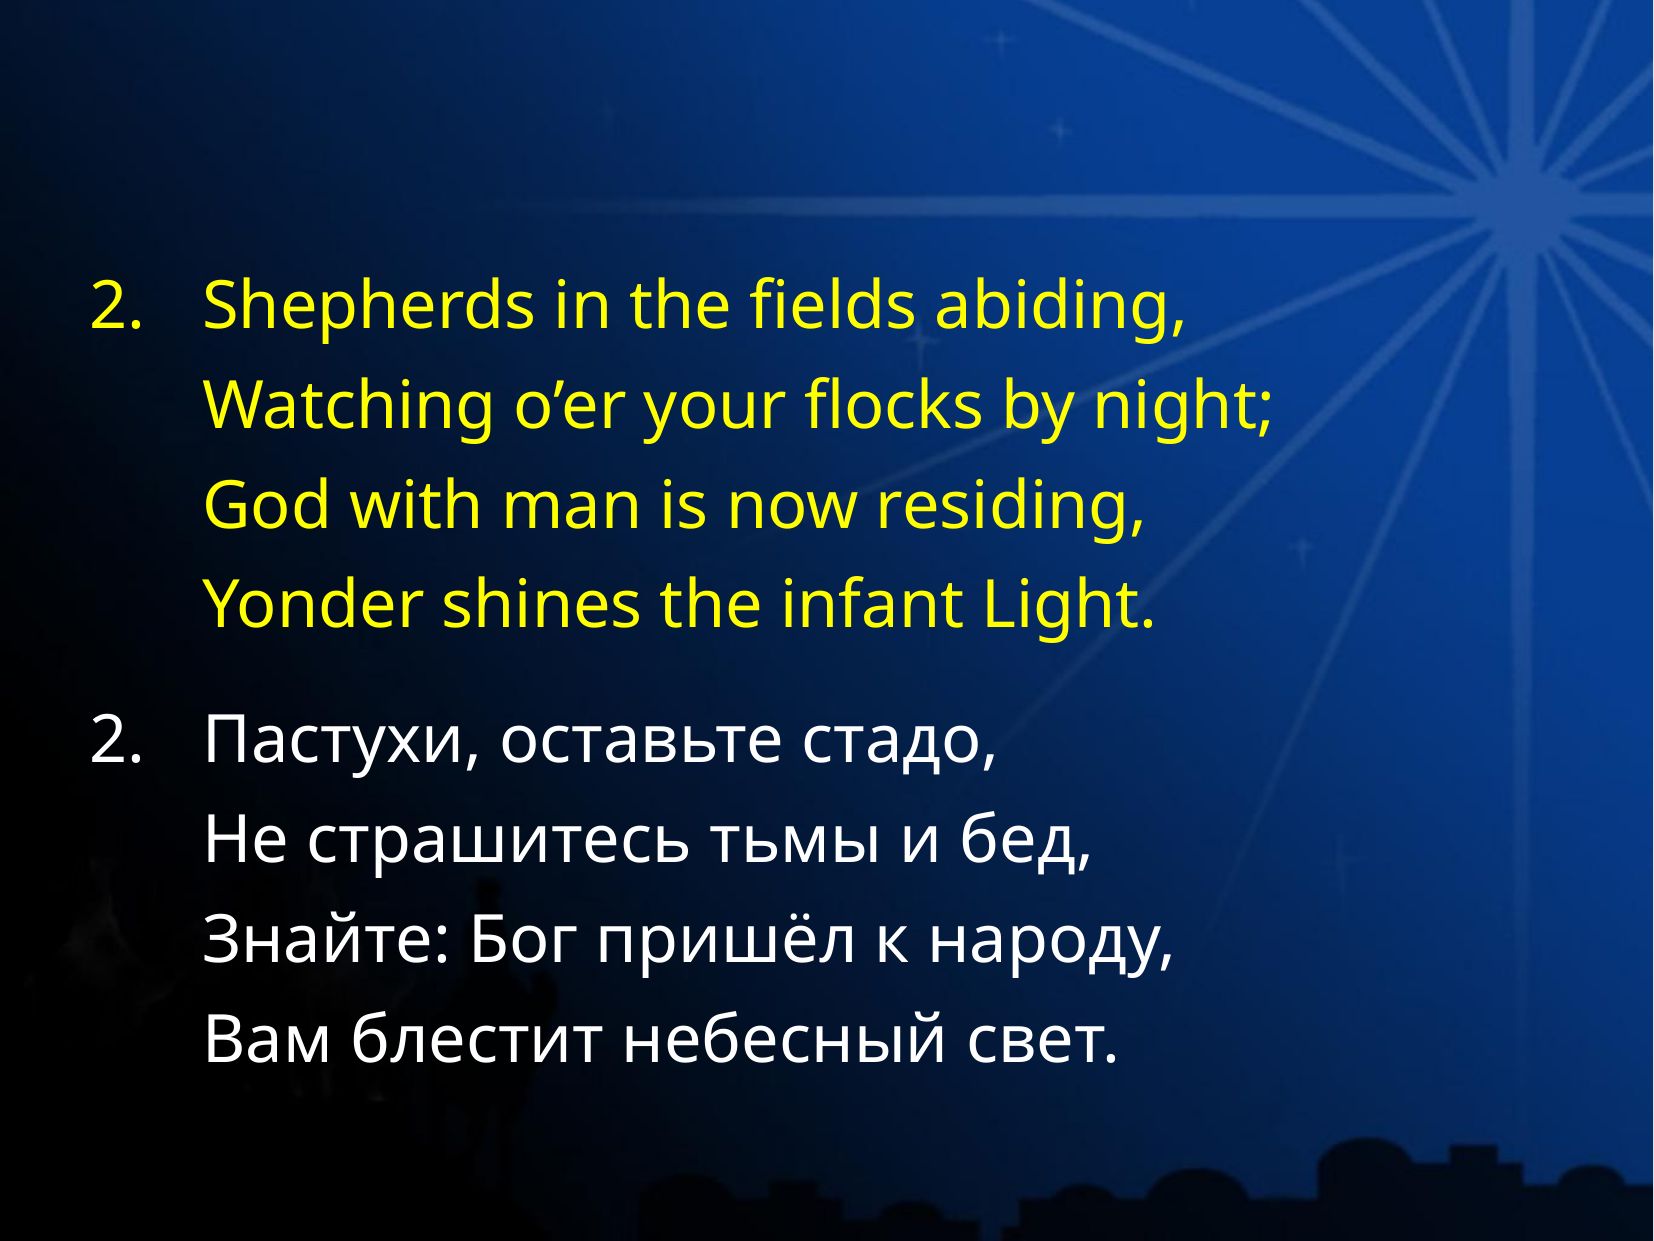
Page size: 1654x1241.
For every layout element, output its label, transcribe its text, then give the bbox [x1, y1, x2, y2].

text_box 2. Shepherds in the fields abiding, Watching o’er your flocks by night; God with man is now residing, Yonder shines the infant Light. [75, 150, 1576, 638]
text_box 2. Пастухи, оставьте стадо, Не страшитесь тьмы и бед, Знайте: Бог пришёл к народу, Вам блестит небесный свет. [75, 675, 1576, 1163]
picture [0, 0, 1654, 1241]
